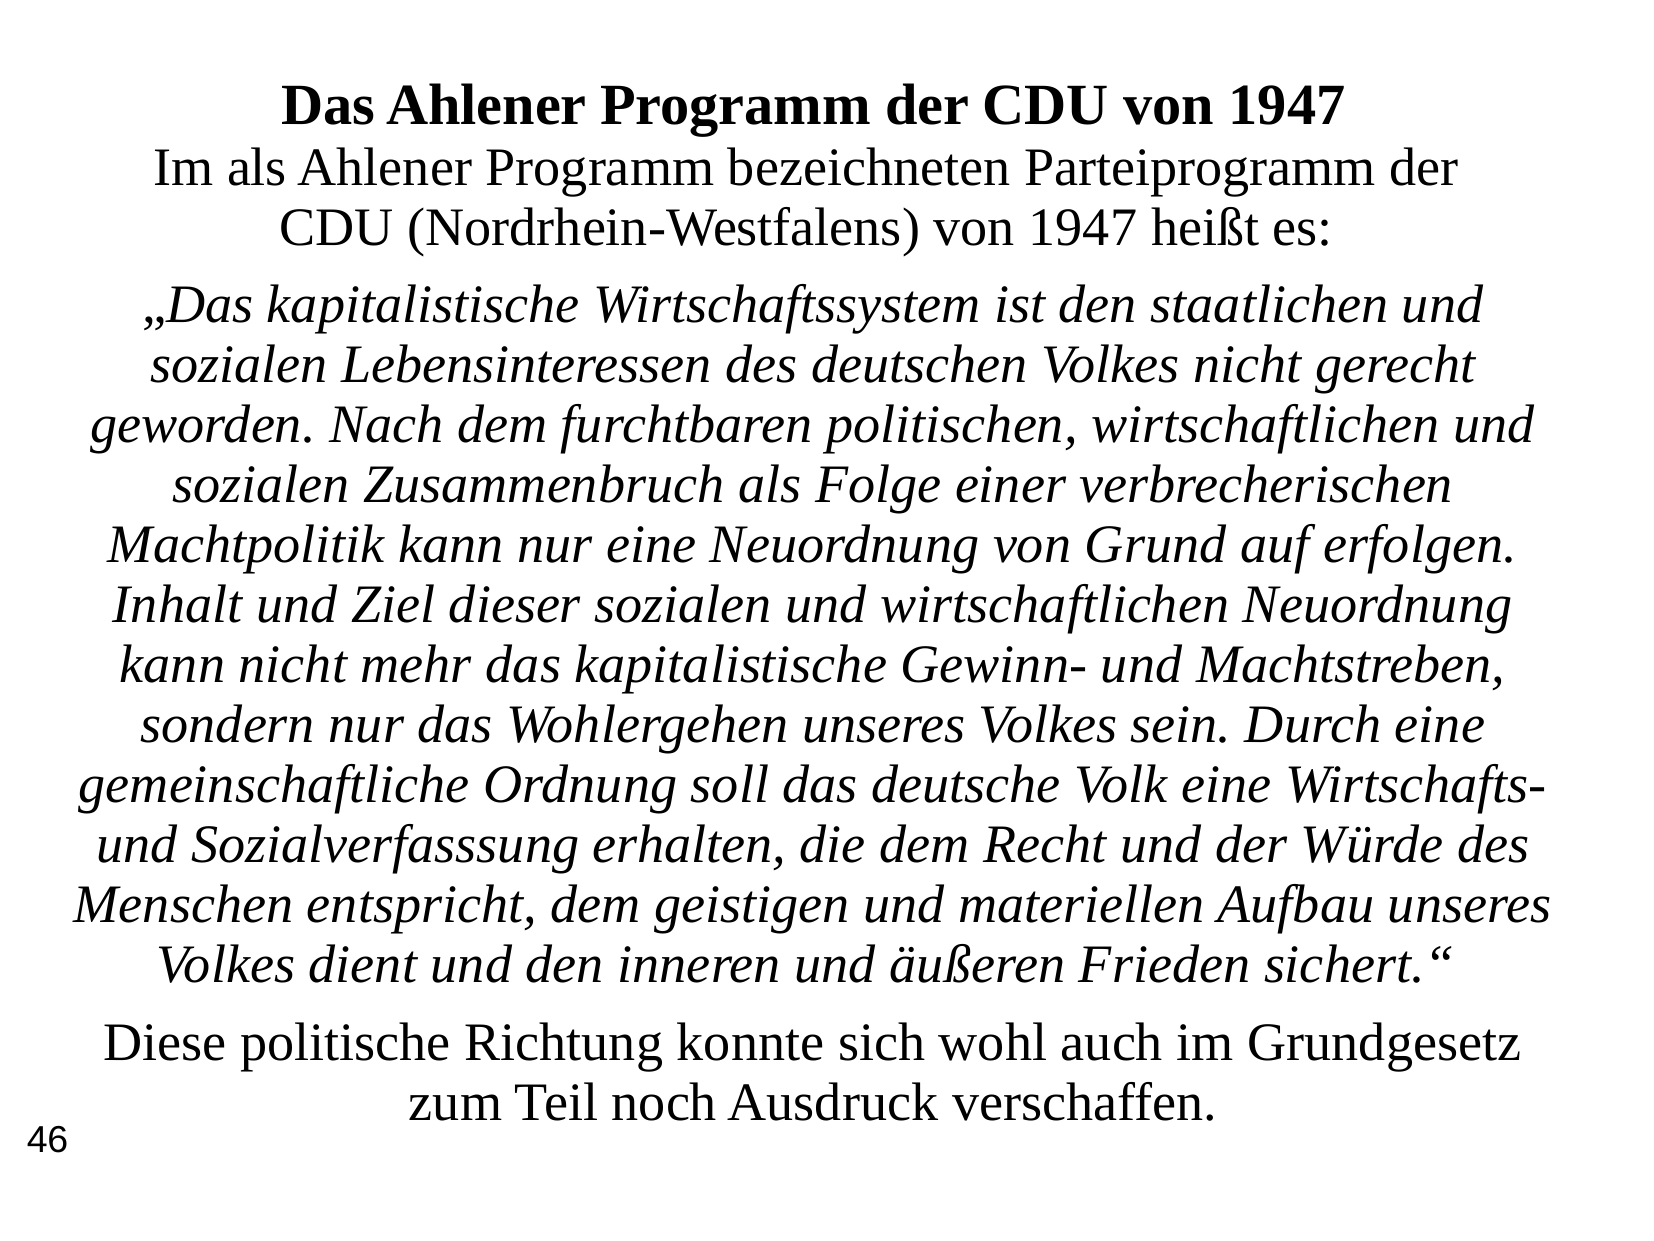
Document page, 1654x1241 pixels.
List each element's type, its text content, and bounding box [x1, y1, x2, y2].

text_box <Nummer> [12, 1111, 230, 1182]
text_box Das Ahlener Programm der CDU von 1947 Im als Ahlener Programm bezeichneten Parteiprogramm der CDU (Nordrhein-Westfalens) von 1947 heißt es: „Das kapitalistische Wirtschaftssystem ist den staatlichen und sozialen Lebensinteressen des deutschen Volkes nicht gerecht geworden. Nach dem furchtbaren politischen, wirtschaftlichen und sozialen Zusammenbruch als Folge einer verbrecherischen Machtpolitik kann nur eine Neuordnung von Grund auf erfolgen. Inhalt und Ziel dieser sozialen und wirtschaftlichen Neuordnung kann nicht mehr das kapitalistische Gewinn- und Machtstreben, sondern nur das Wohlergehen unseres Volkes sein. Durch eine gemeinschaftliche Ordnung soll das deutsche Volk eine Wirtschafts- und Sozialverfasssung erhalten, die dem Recht und der Würde des Menschen entspricht, dem geistigen und materiellen Aufbau unseres Volkes dient und den inneren und äußeren Frieden sichert.“ Diese politische Richtung konnte sich wohl auch im Grundgesetz zum Teil noch Ausdruck verschaffen. [59, 64, 1595, 1140]
